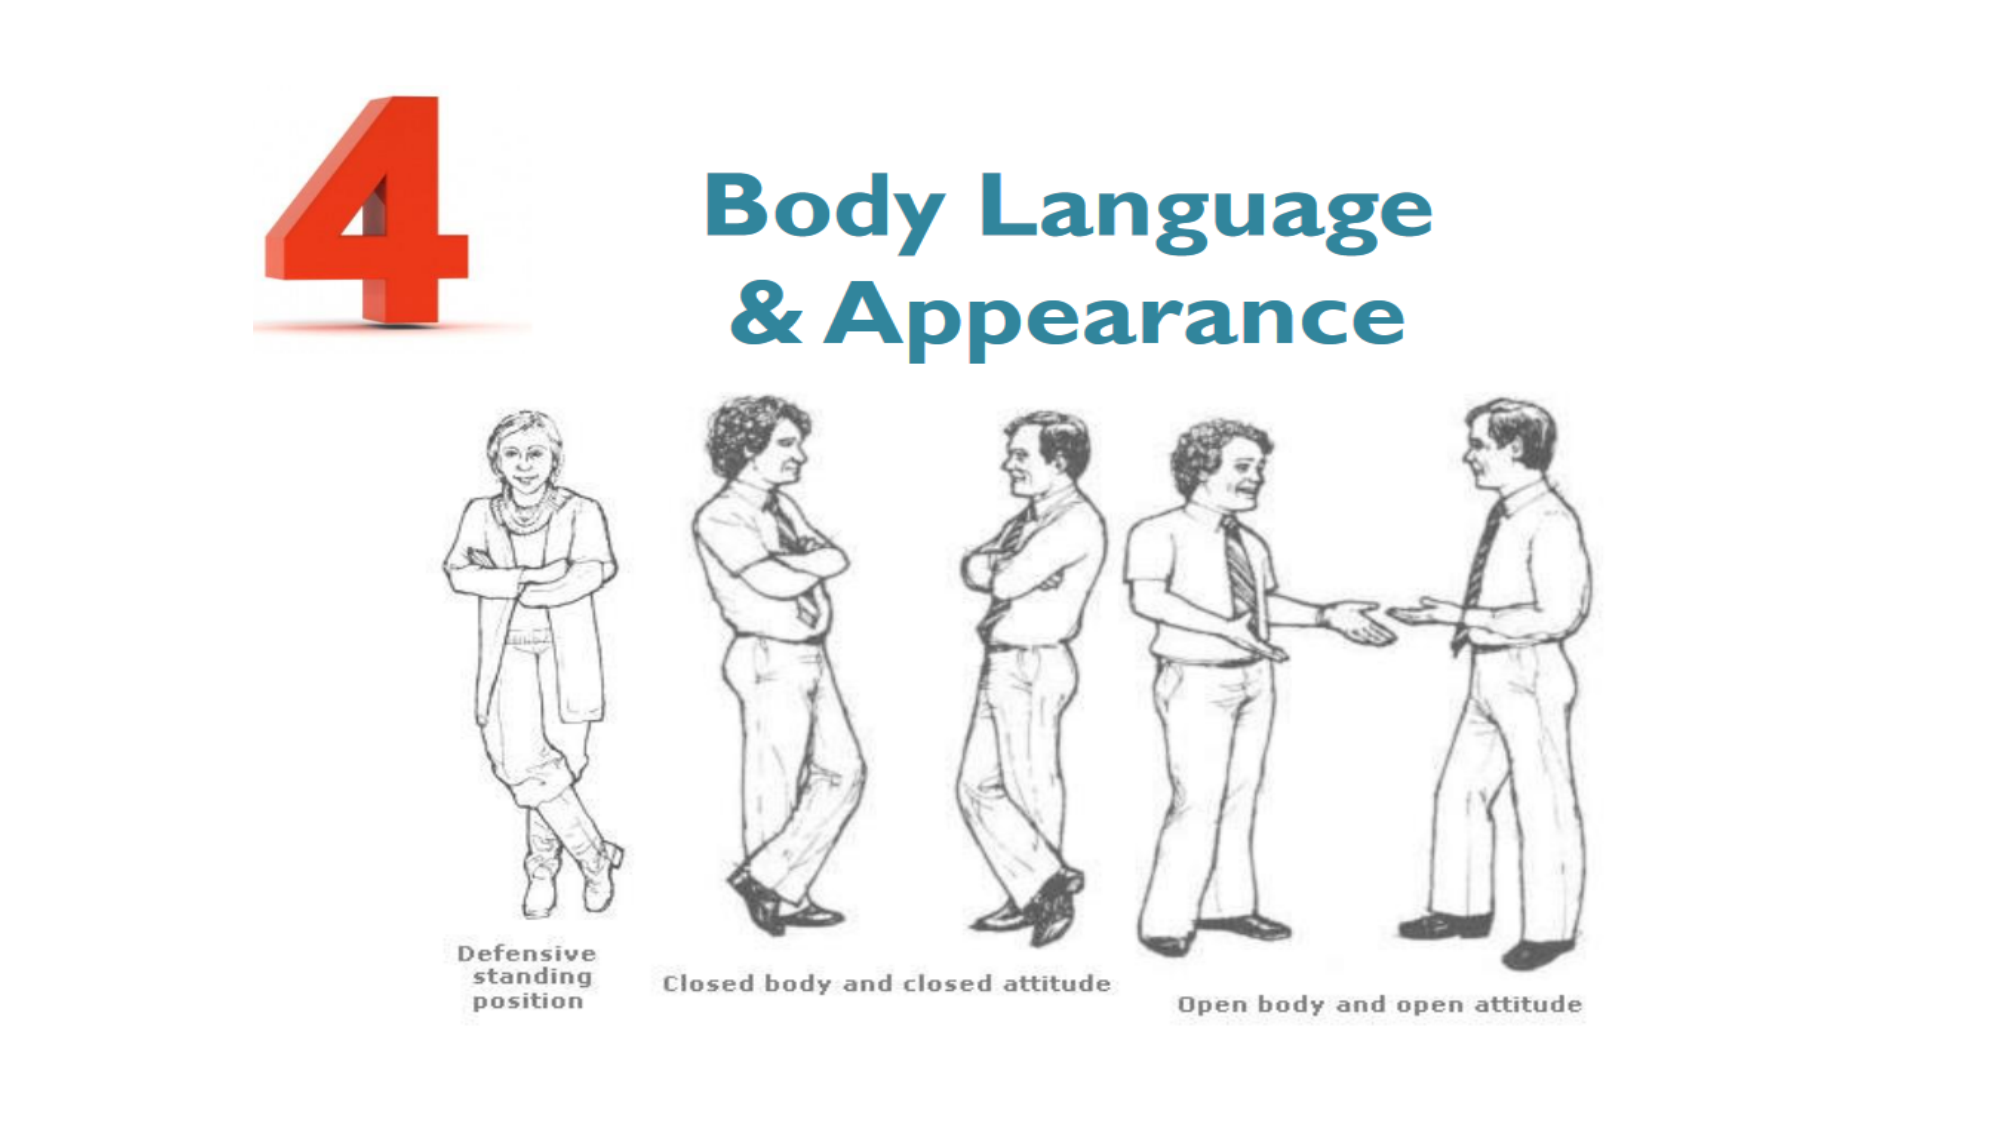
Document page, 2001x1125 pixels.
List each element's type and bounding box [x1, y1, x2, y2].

picture [253, 85, 1747, 1066]
